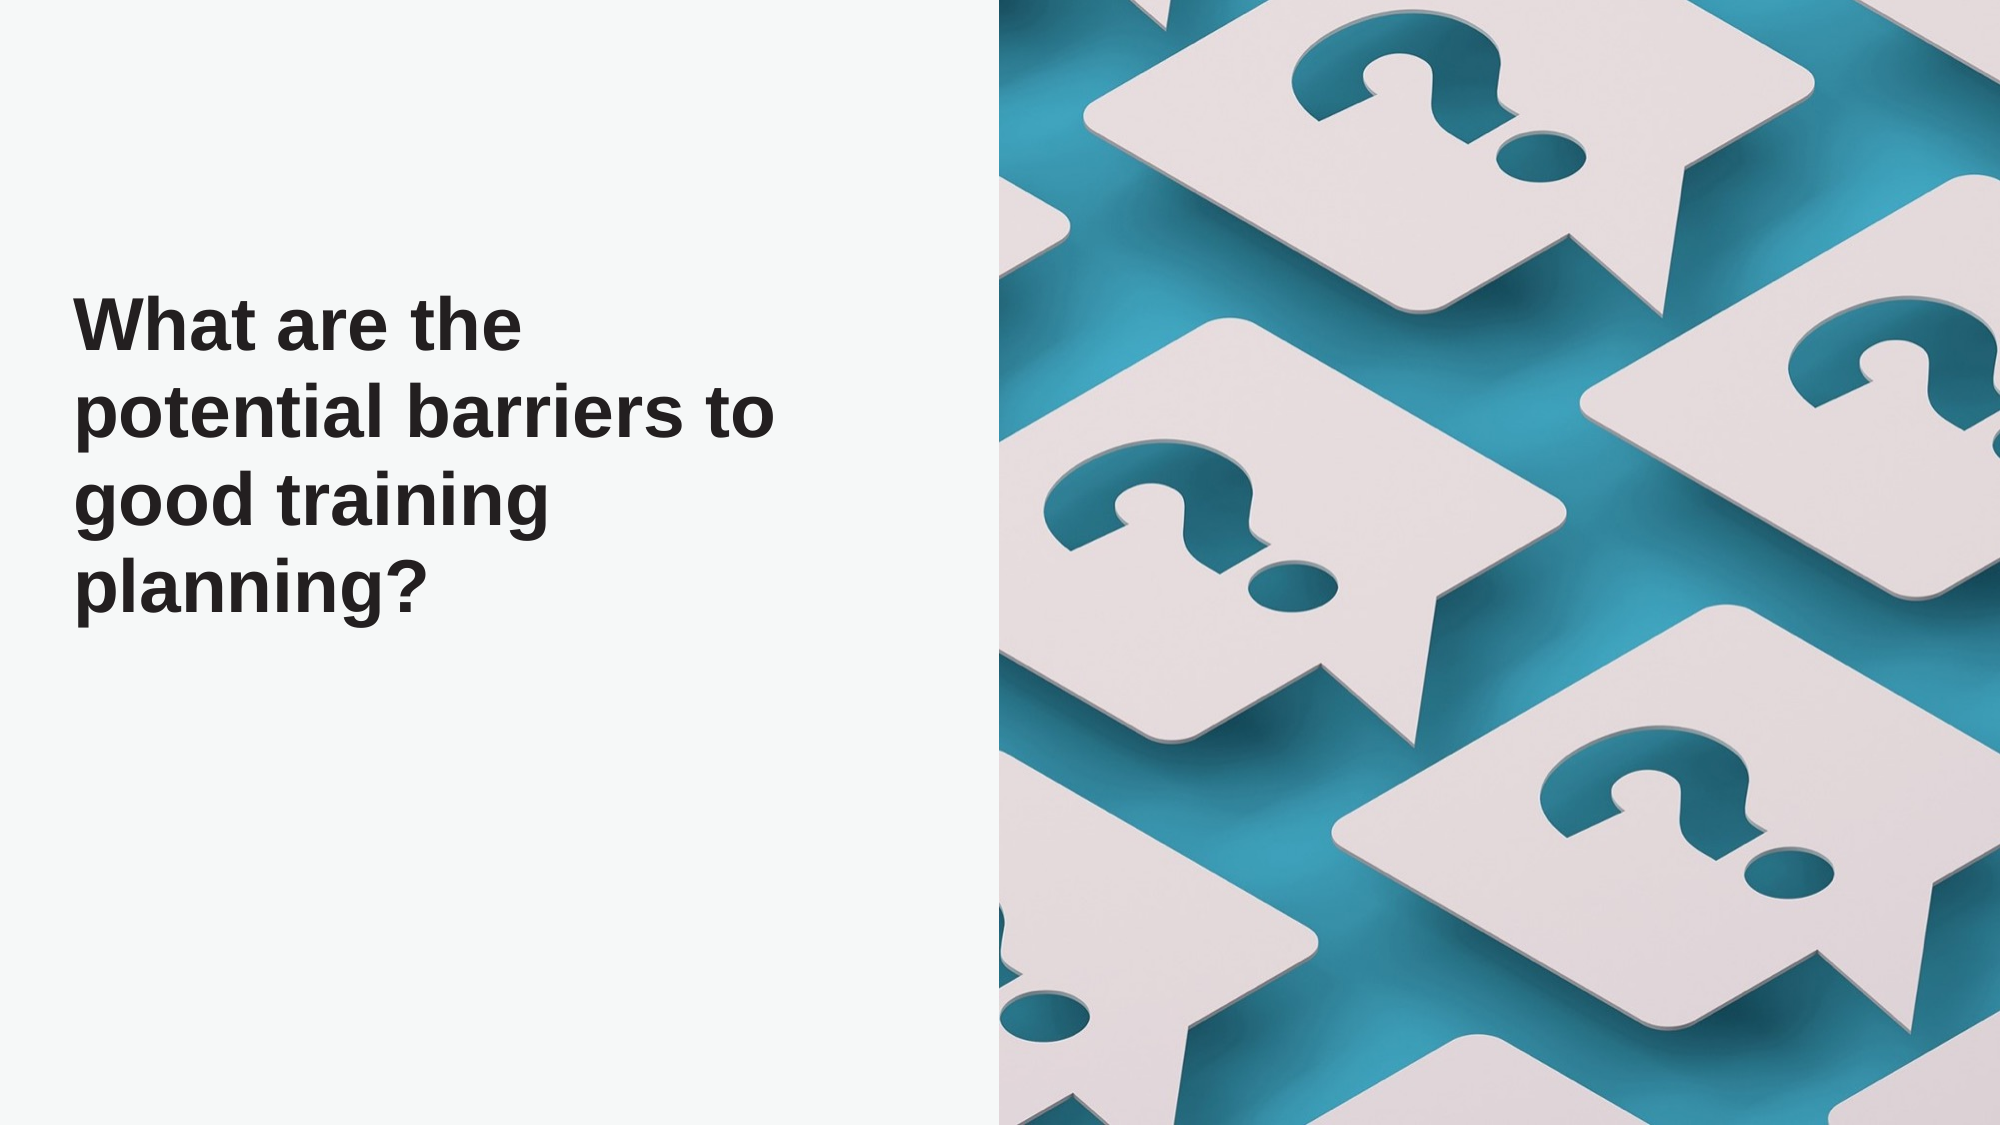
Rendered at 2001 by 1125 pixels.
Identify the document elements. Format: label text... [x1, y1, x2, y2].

picture [999, 0, 2000, 1125]
title What are the potential barriers to good training planning? [58, 270, 864, 784]
